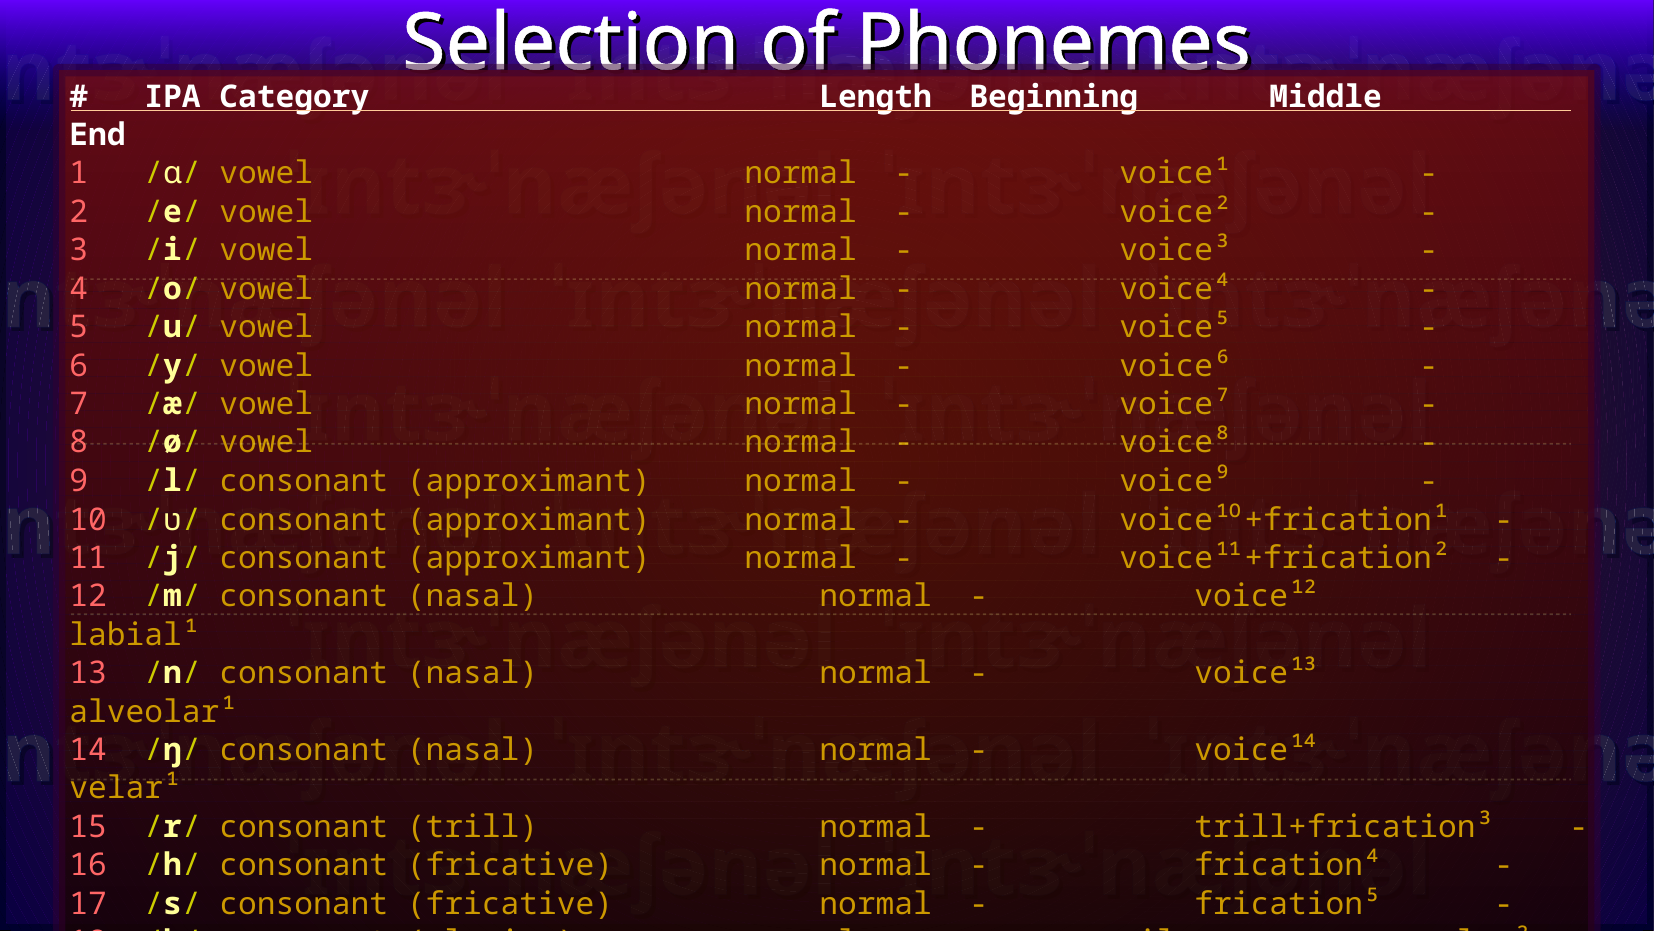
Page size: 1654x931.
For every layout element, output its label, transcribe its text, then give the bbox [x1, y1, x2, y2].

title Selection of Phonemes [0, 0, 1654, 130]
text_box # IPA Category Length Beginning Middle End 1 /ɑ/ vowel normal - voice¹ - 2 /e/ vowel normal - voice² - 3 /i/ vowel normal - voice³ - 4 /o/ vowel normal - voice⁴ - 5 /u/ vowel normal - voice⁵ - 6 /y/ vowel normal - voice⁶ - 7 /æ/ vowel normal - voice⁷ - 8 /ø/ vowel normal - voice⁸ - 9 /l/ consonant (approximant) normal - voice⁹ - 10 /ʋ/ consonant (approximant) normal - voice¹⁰+frication¹ - 11 /j/ consonant (approximant) normal - voice¹¹+frication² - 12 /m/ consonant (nasal) normal - voice¹² labial¹ 13 /n/ consonant (nasal) normal - voice¹³ alveolar¹ 14 /ŋ/ consonant (nasal) normal - voice¹⁴ velar¹ 15 /r/ consonant (trill) normal - trill+frication³ - 16 /h/ consonant (fricative) normal - frication⁴ - 17 /s/ consonant (fricative) normal - frication⁵ - 18 /k/ consonant (plosive) normal - silence velar² 19 /p/ consonant (plosive) normal - silence labial² 20 /t/ consonant (plosive) normal - silence alveolar² 21 /d/ consonant (plosive) normal glottal silence alveolar³ 22 /ʔ/ consonant (glottal stop) zero silence - glottal [59, 70, 1595, 898]
